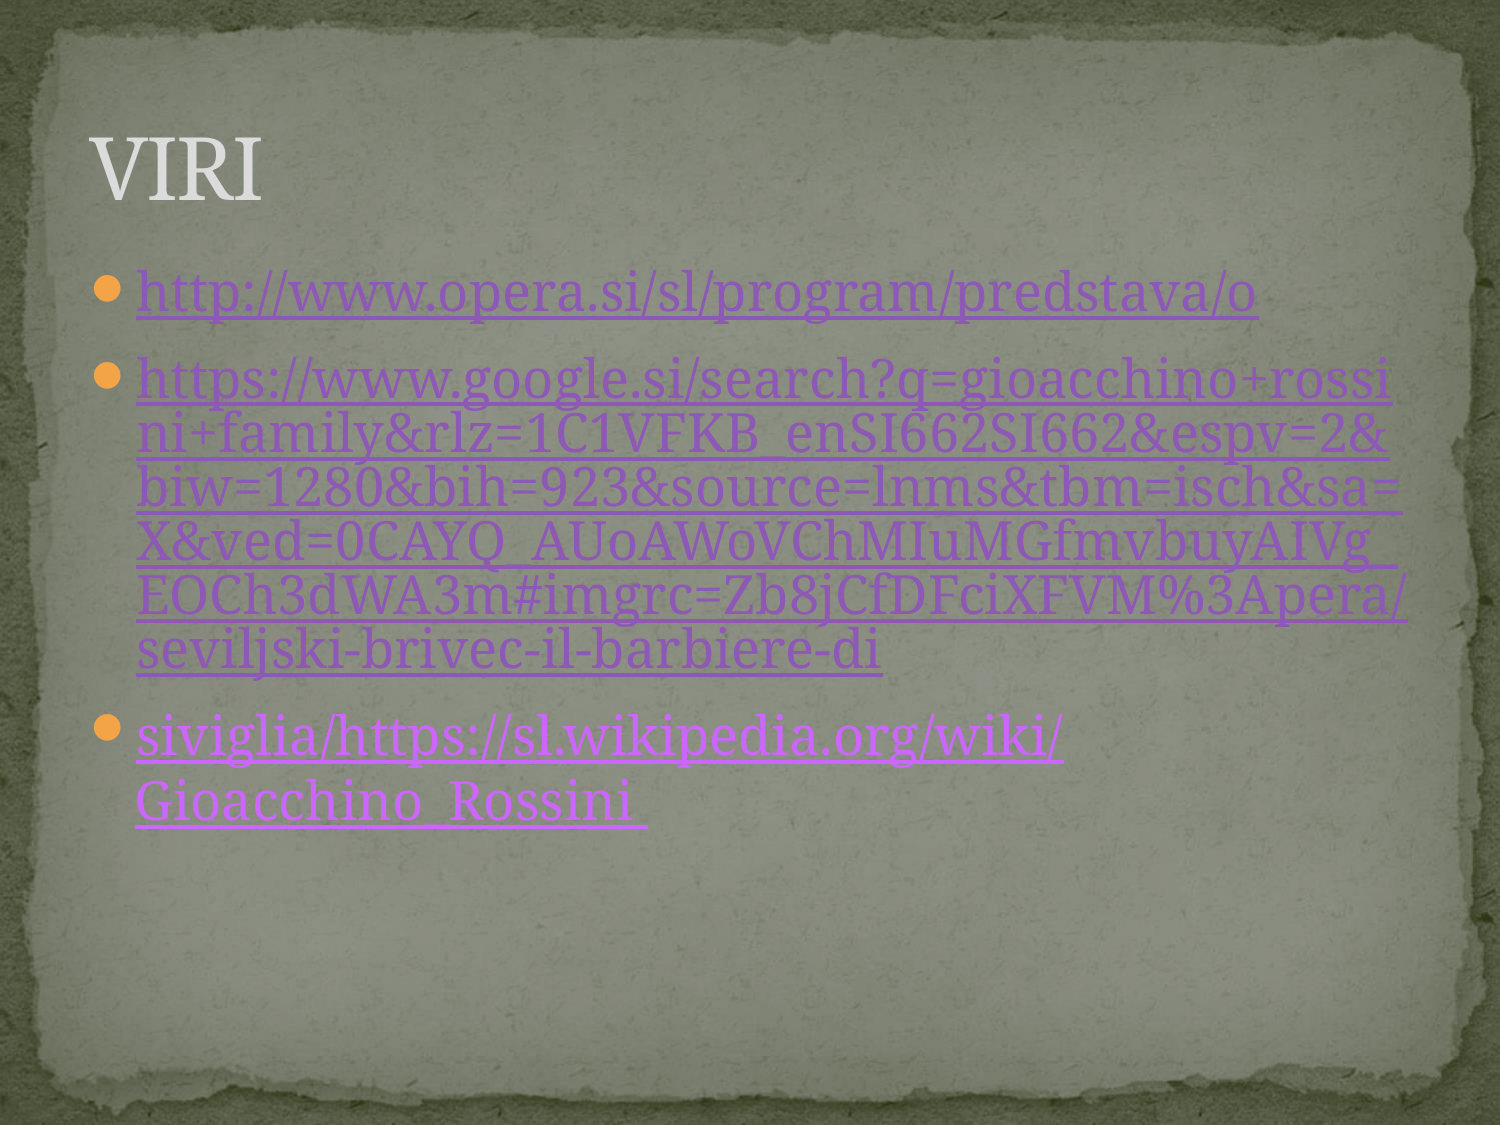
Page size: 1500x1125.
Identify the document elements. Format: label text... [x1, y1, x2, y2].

list http://www.opera.si/sl/program/predstava/o https://www.google.si/search?q=gioacchino+rossini+family&rlz=1C1VFKB_enSI662SI662&espv=2&biw=1280&bih=923&source=lnms&tbm=isch&sa=X&ved=0CAYQ_AUoAWoVChMIuMGfmvbuyAIVg_EOCh3dWA3m#imgrc=Zb8jCfDFciXFVM%3Apera/seviljski-brivec-il-barbiere-di siviglia/https://sl.wikipedia.org/wiki/Gioacchino_Rossini [75, 249, 1425, 1000]
picture [0, 0, 1500, 1125]
title VIRI [75, 24, 1425, 225]
